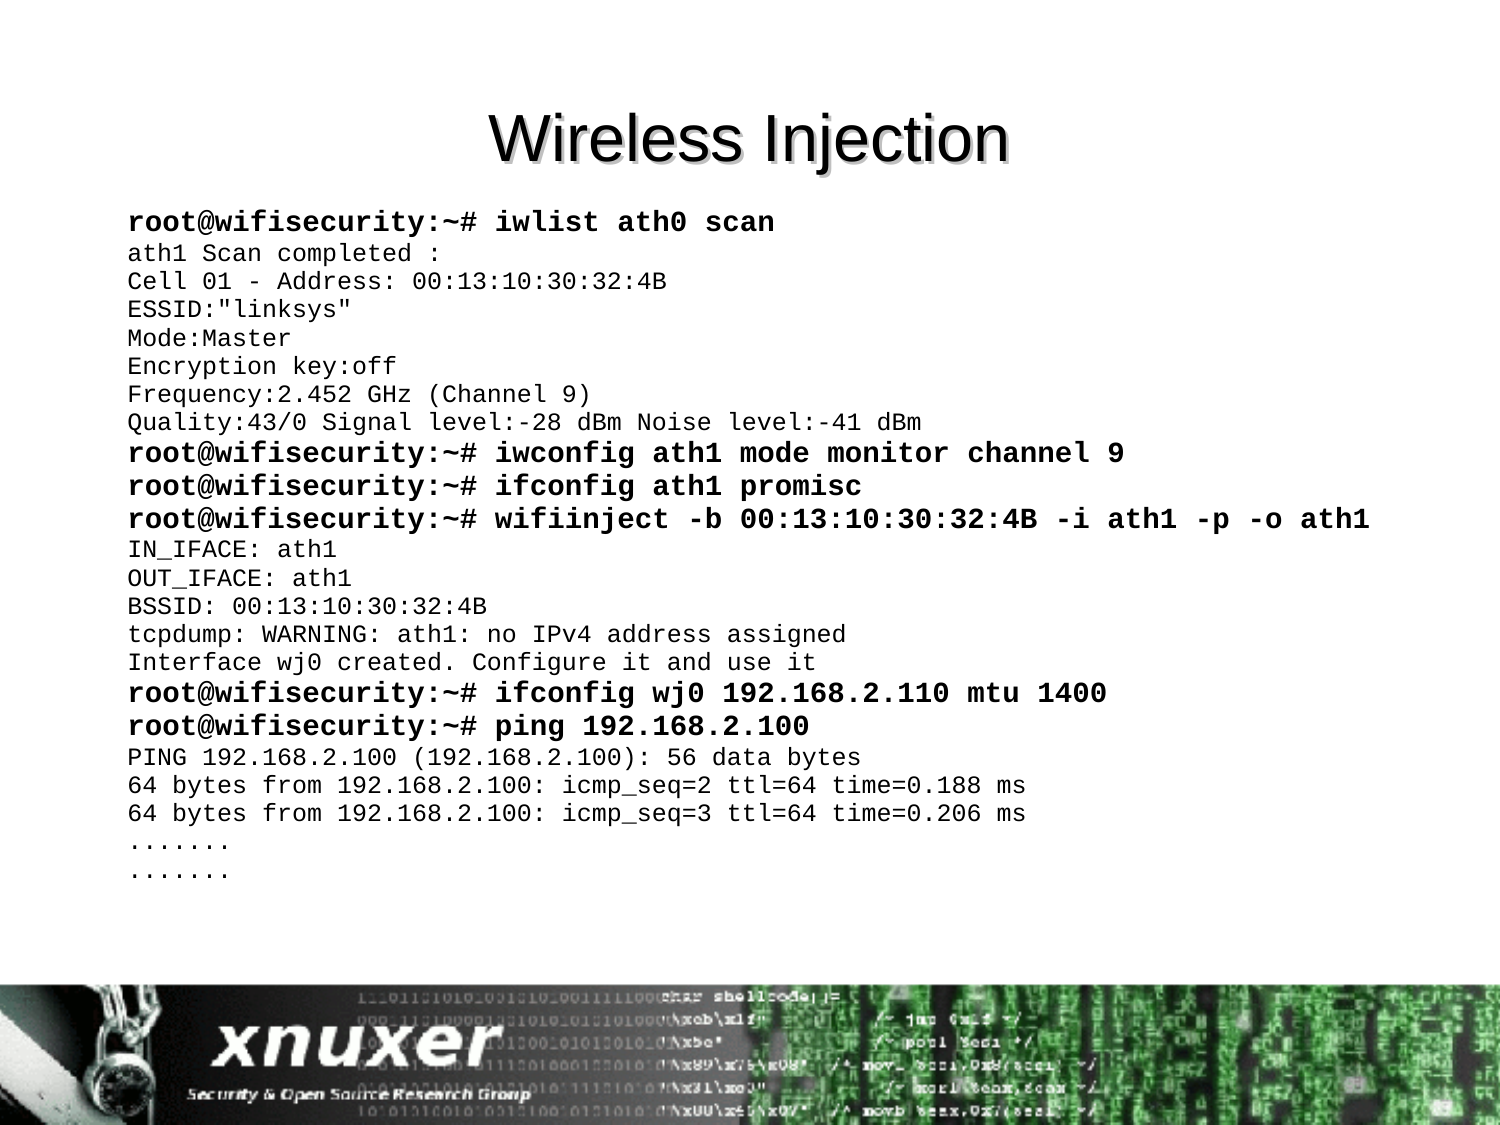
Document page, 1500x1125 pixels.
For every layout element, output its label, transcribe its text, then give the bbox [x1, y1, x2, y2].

text_box root@wifisecurity:~# iwlist ath0 scan ath1 Scan completed : Cell 01 - Address: 00:13:10:30:32:4B ESSID:"linksys" Mode:Master Encryption key:off Frequency:2.452 GHz (Channel 9) Quality:43/0 Signal level:-28 dBm Noise level:-41 dBm root@wifisecurity:~# iwconfig ath1 mode monitor channel 9 root@wifisecurity:~# ifconfig ath1 promisc root@wifisecurity:~# wifiinject -b 00:13:10:30:32:4B -i ath1 -p -o ath1 IN_IFACE: ath1 OUT_IFACE: ath1 BSSID: 00:13:10:30:32:4B tcpdump: WARNING: ath1: no IPv4 address assigned Interface wj0 created. Configure it and use it root@wifisecurity:~# ifconfig wj0 192.168.2.110 mtu 1400 root@wifisecurity:~# ping 192.168.2.100 PING 192.168.2.100 (192.168.2.100): 56 data bytes 64 bytes from 192.168.2.100: icmp_seq=2 ttl=64 time=0.188 ms 64 bytes from 192.168.2.100: icmp_seq=3 ttl=64 time=0.206 ms ....... ....... [112, 199, 1426, 894]
picture [0, 0, 1500, 1125]
title Wireless Injection [75, 45, 1426, 233]
